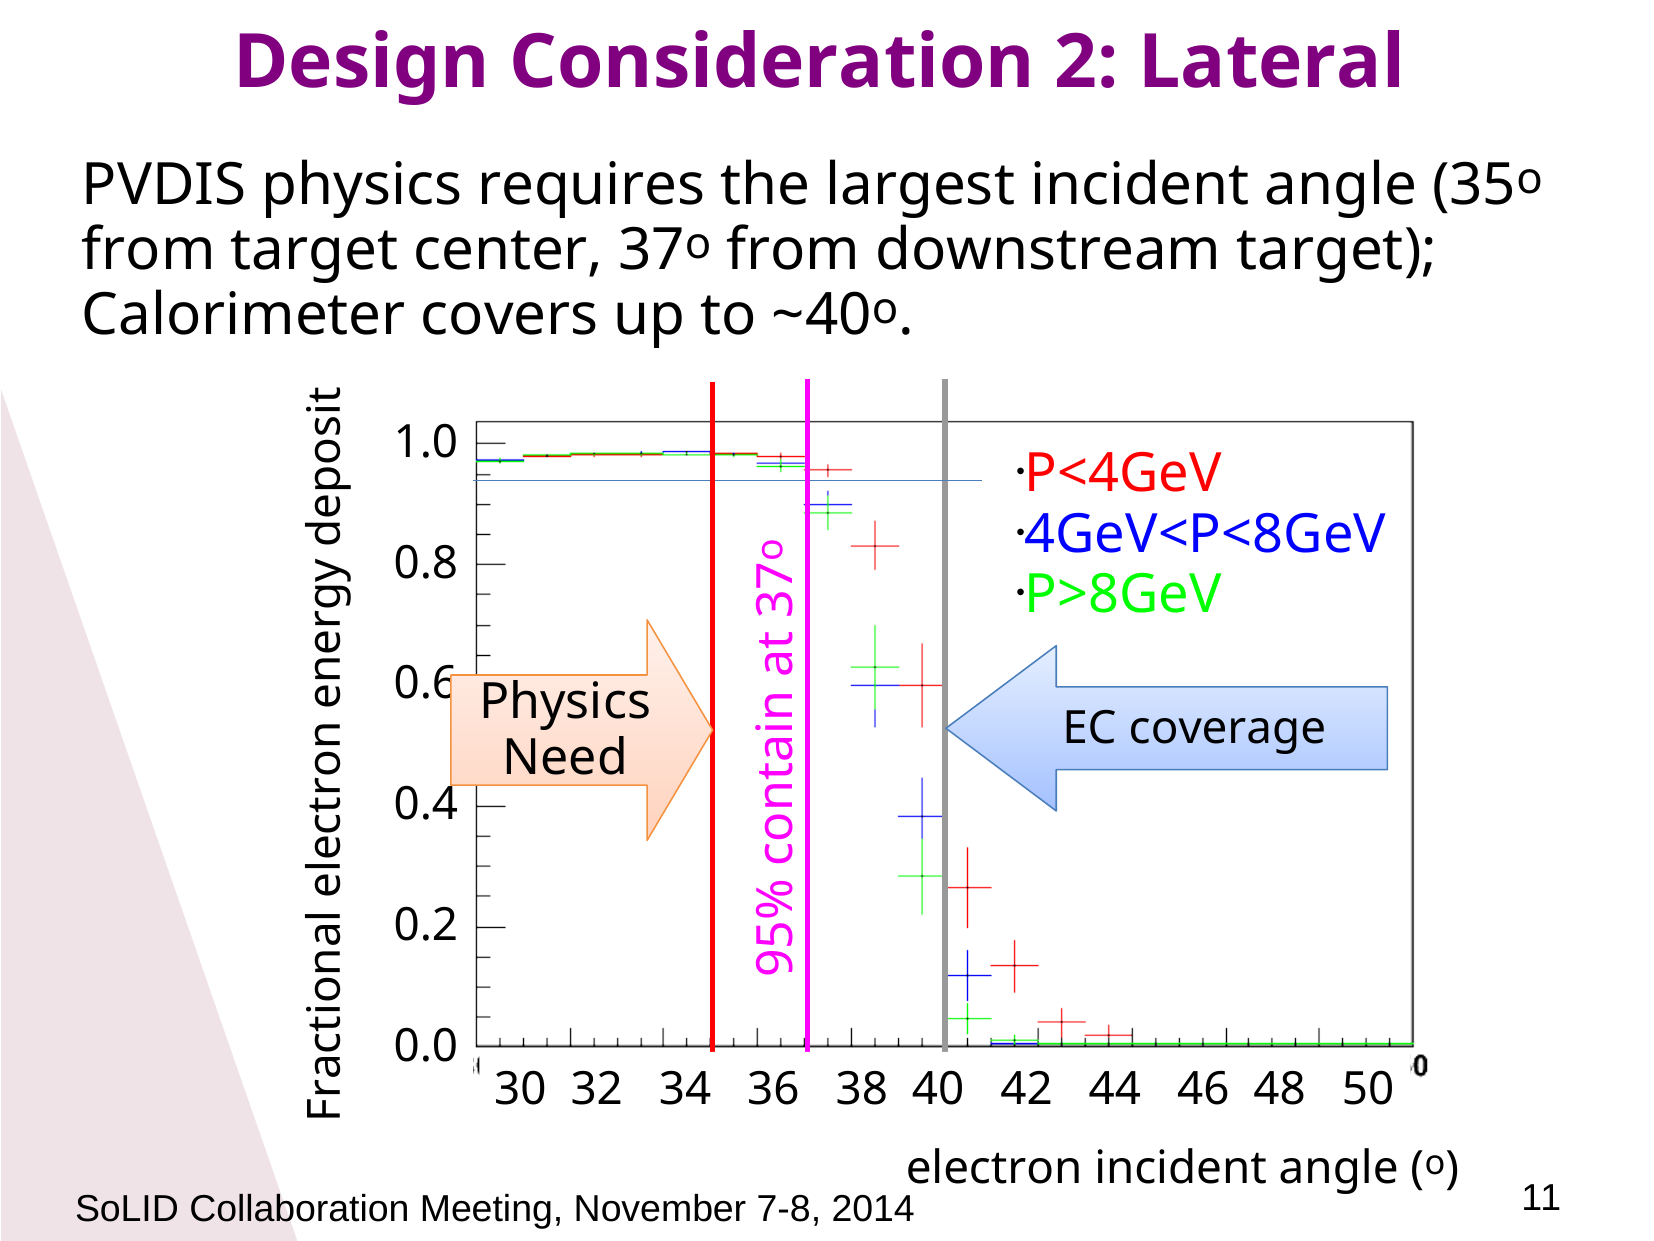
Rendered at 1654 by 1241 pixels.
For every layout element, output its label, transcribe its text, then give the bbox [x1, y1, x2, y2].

text_box Physics Need [450, 619, 713, 841]
picture [412, 737, 710, 1111]
text_box EC coverage [945, 645, 1388, 811]
text_box 30 32 34 36 38 40 42 44 46 48 50 [479, 1051, 1411, 1122]
picture [474, 481, 710, 724]
list PVDIS physics requires the largest incident angle (35o from target center, 37o from downstream target); Calorimeter covers up to ~40o. [67, 145, 1613, 356]
title Design Consideration 2: Lateral [68, 13, 1571, 152]
text_box electron incident angle (o) [891, 1129, 1528, 1200]
picture [715, 481, 805, 1051]
picture [474, 398, 710, 480]
picture [810, 481, 942, 1051]
text_box 95% contain at 37o [740, 524, 811, 993]
text_box Fractional electron energy deposit [291, 372, 358, 1138]
picture [810, 398, 942, 480]
text_box P<4GeV 4GeV<P<8GeV P>8GeV [1001, 436, 1402, 633]
text_box 1.0 0.8 0.6 0.4 0.2 0.0 [378, 398, 474, 1079]
picture [948, 398, 1485, 1111]
picture [715, 398, 805, 480]
